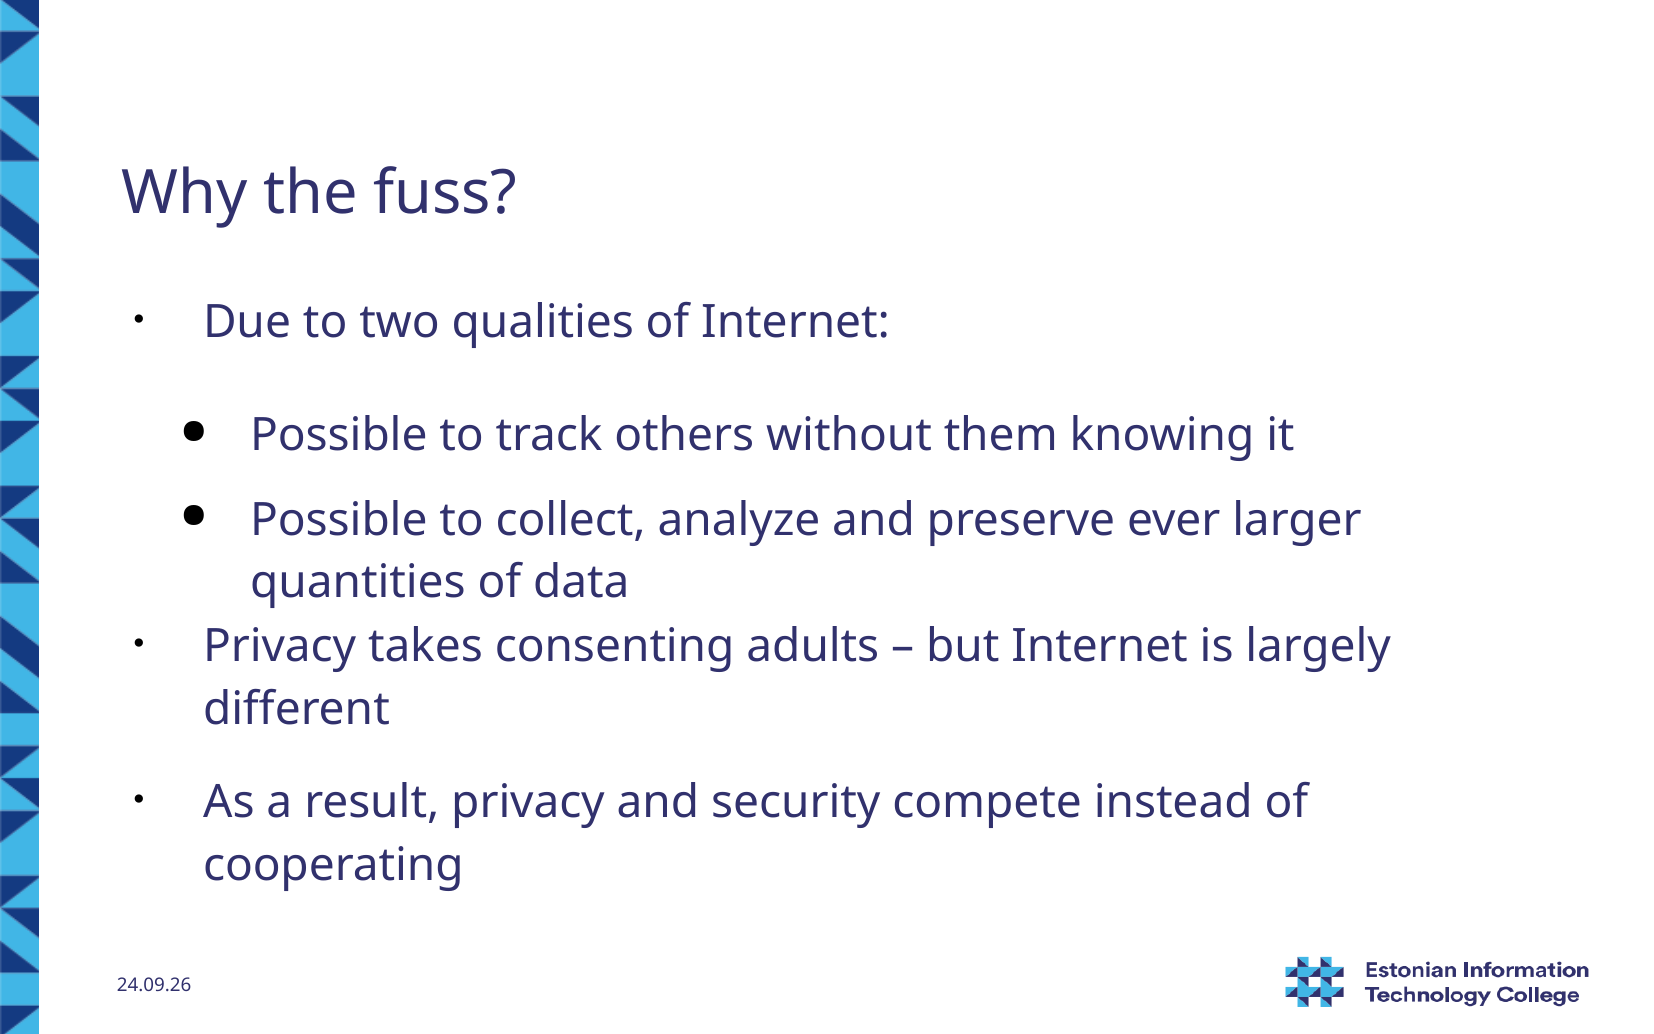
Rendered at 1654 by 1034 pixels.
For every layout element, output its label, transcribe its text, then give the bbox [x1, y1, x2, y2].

list Due to two qualities of Internet: Possible to track others without them knowing it Possible to collect, analyze and preserve ever larger quantities of data Privacy takes consenting adults – but Internet is largely different As a result, privacy and security compete instead of cooperating [121, 287, 1534, 939]
title Why the fuss? [121, 103, 1534, 276]
